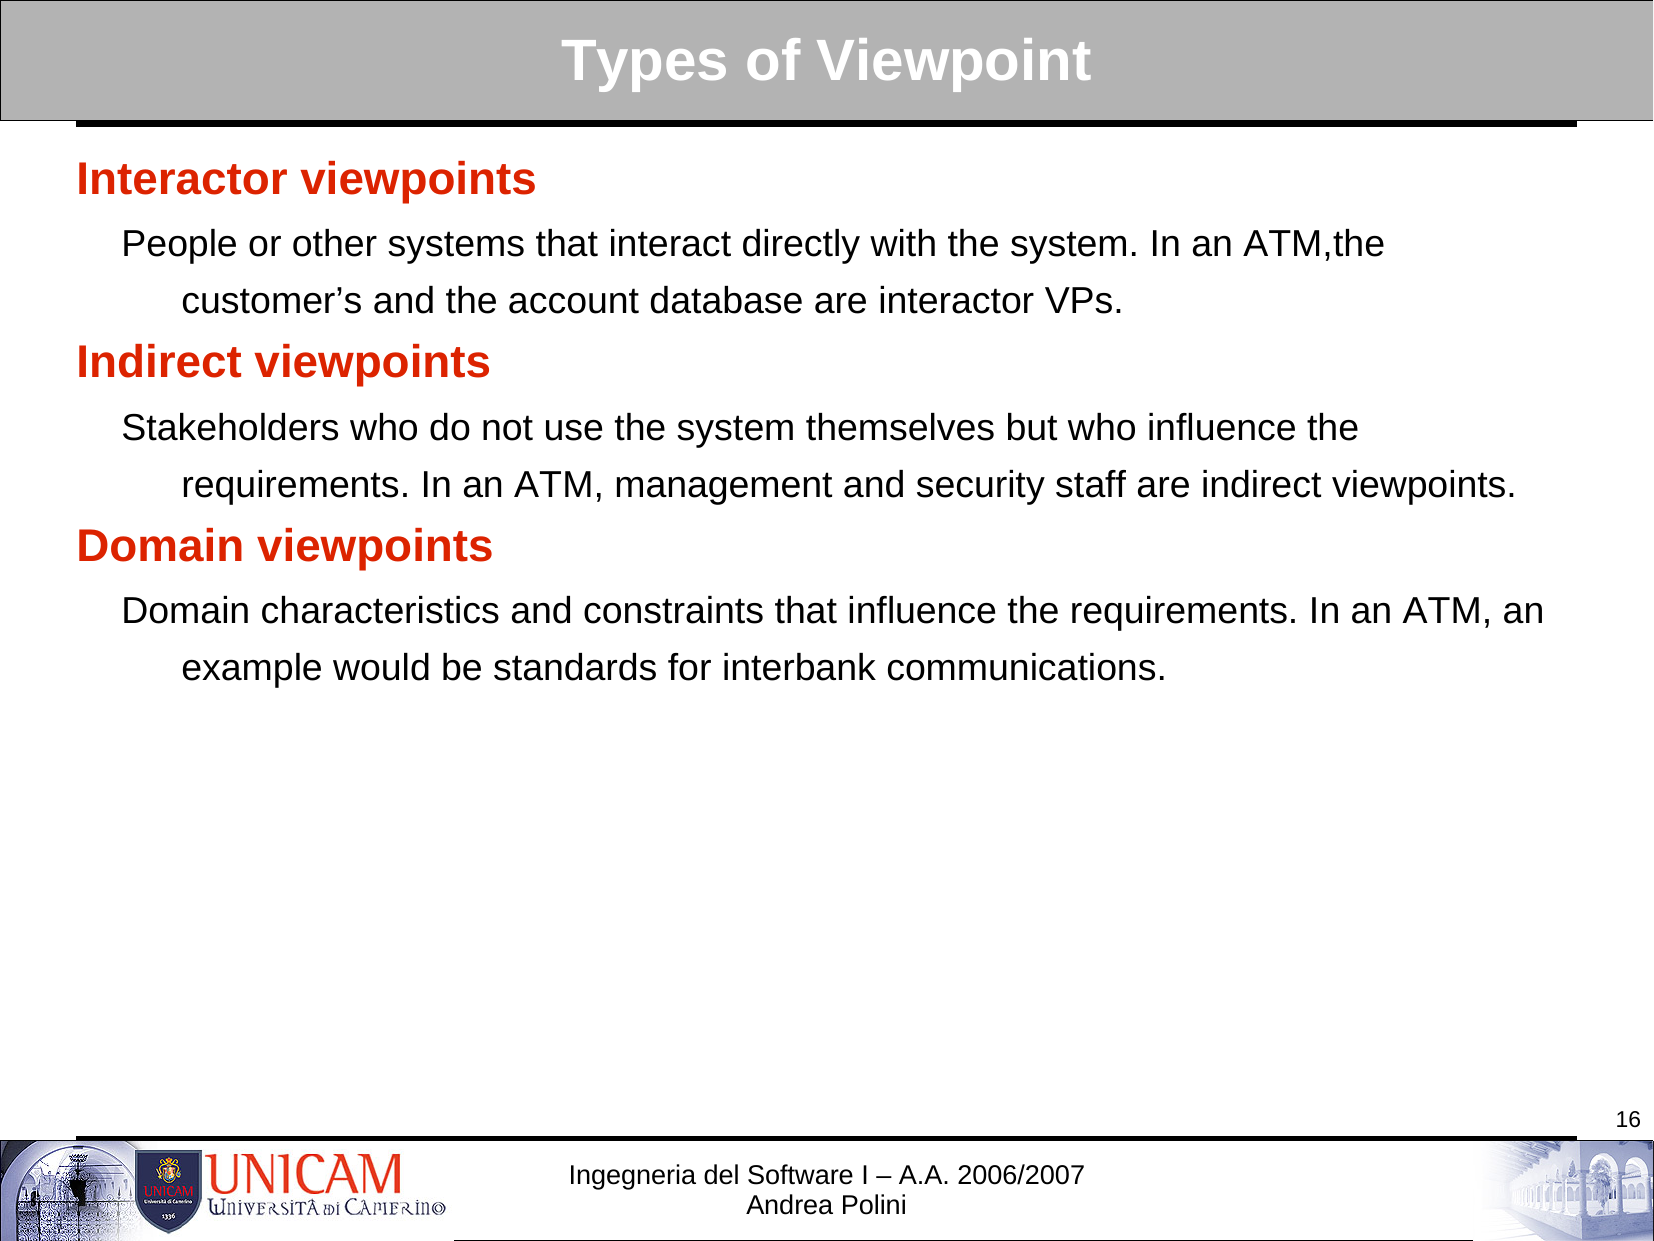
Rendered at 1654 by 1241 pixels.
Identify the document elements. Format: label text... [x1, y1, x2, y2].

picture [1473, 1141, 1654, 1241]
picture [0, 1141, 454, 1241]
title Types of Viewpoint [0, 0, 1653, 121]
list Interactor viewpoints People or other systems that interact directly with the system. In an ATM,the customer’s and the account database are interactor VPs. Indirect viewpoints Stakeholders who do not use the system themselves but who influence the requirements. In an ATM, management and security staff are indirect viewpoints. Domain viewpoints Domain characteristics and constraints that influence the requirements. In an ATM, an example would be standards for interbank communications. [76, 152, 1577, 841]
